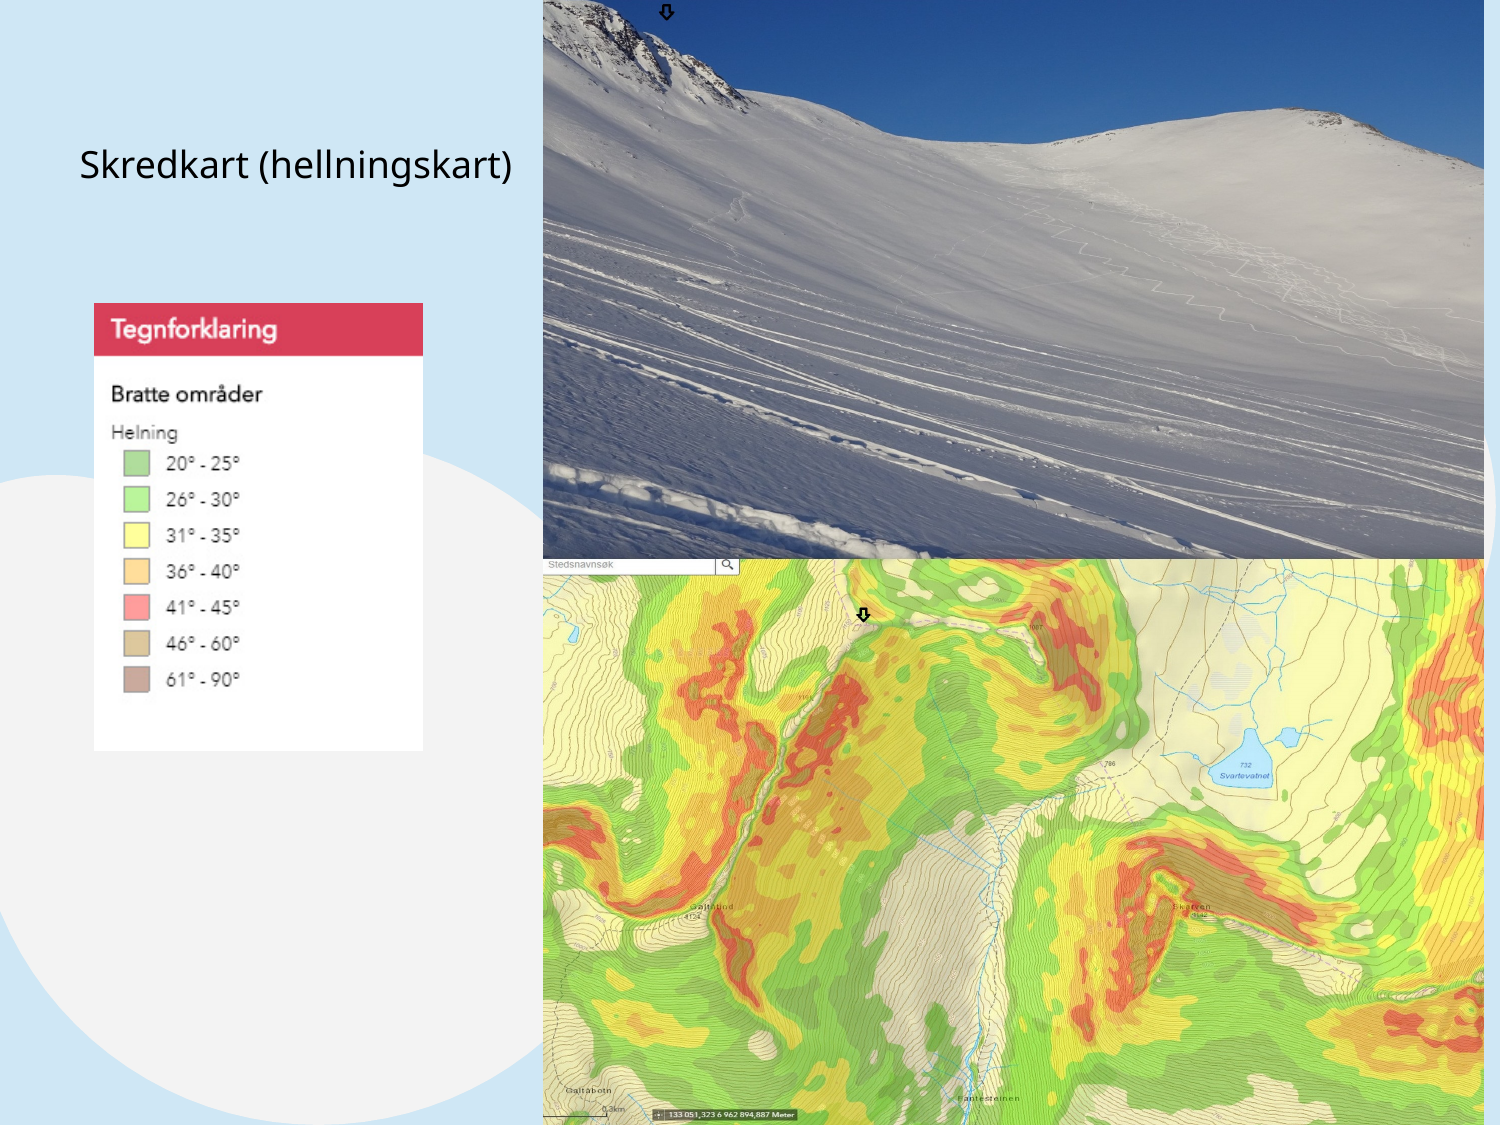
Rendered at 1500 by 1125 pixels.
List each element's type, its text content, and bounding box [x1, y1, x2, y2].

picture [94, 303, 423, 751]
title Skredkart (hellningskart) [79, 74, 543, 304]
picture [543, 0, 1484, 1125]
